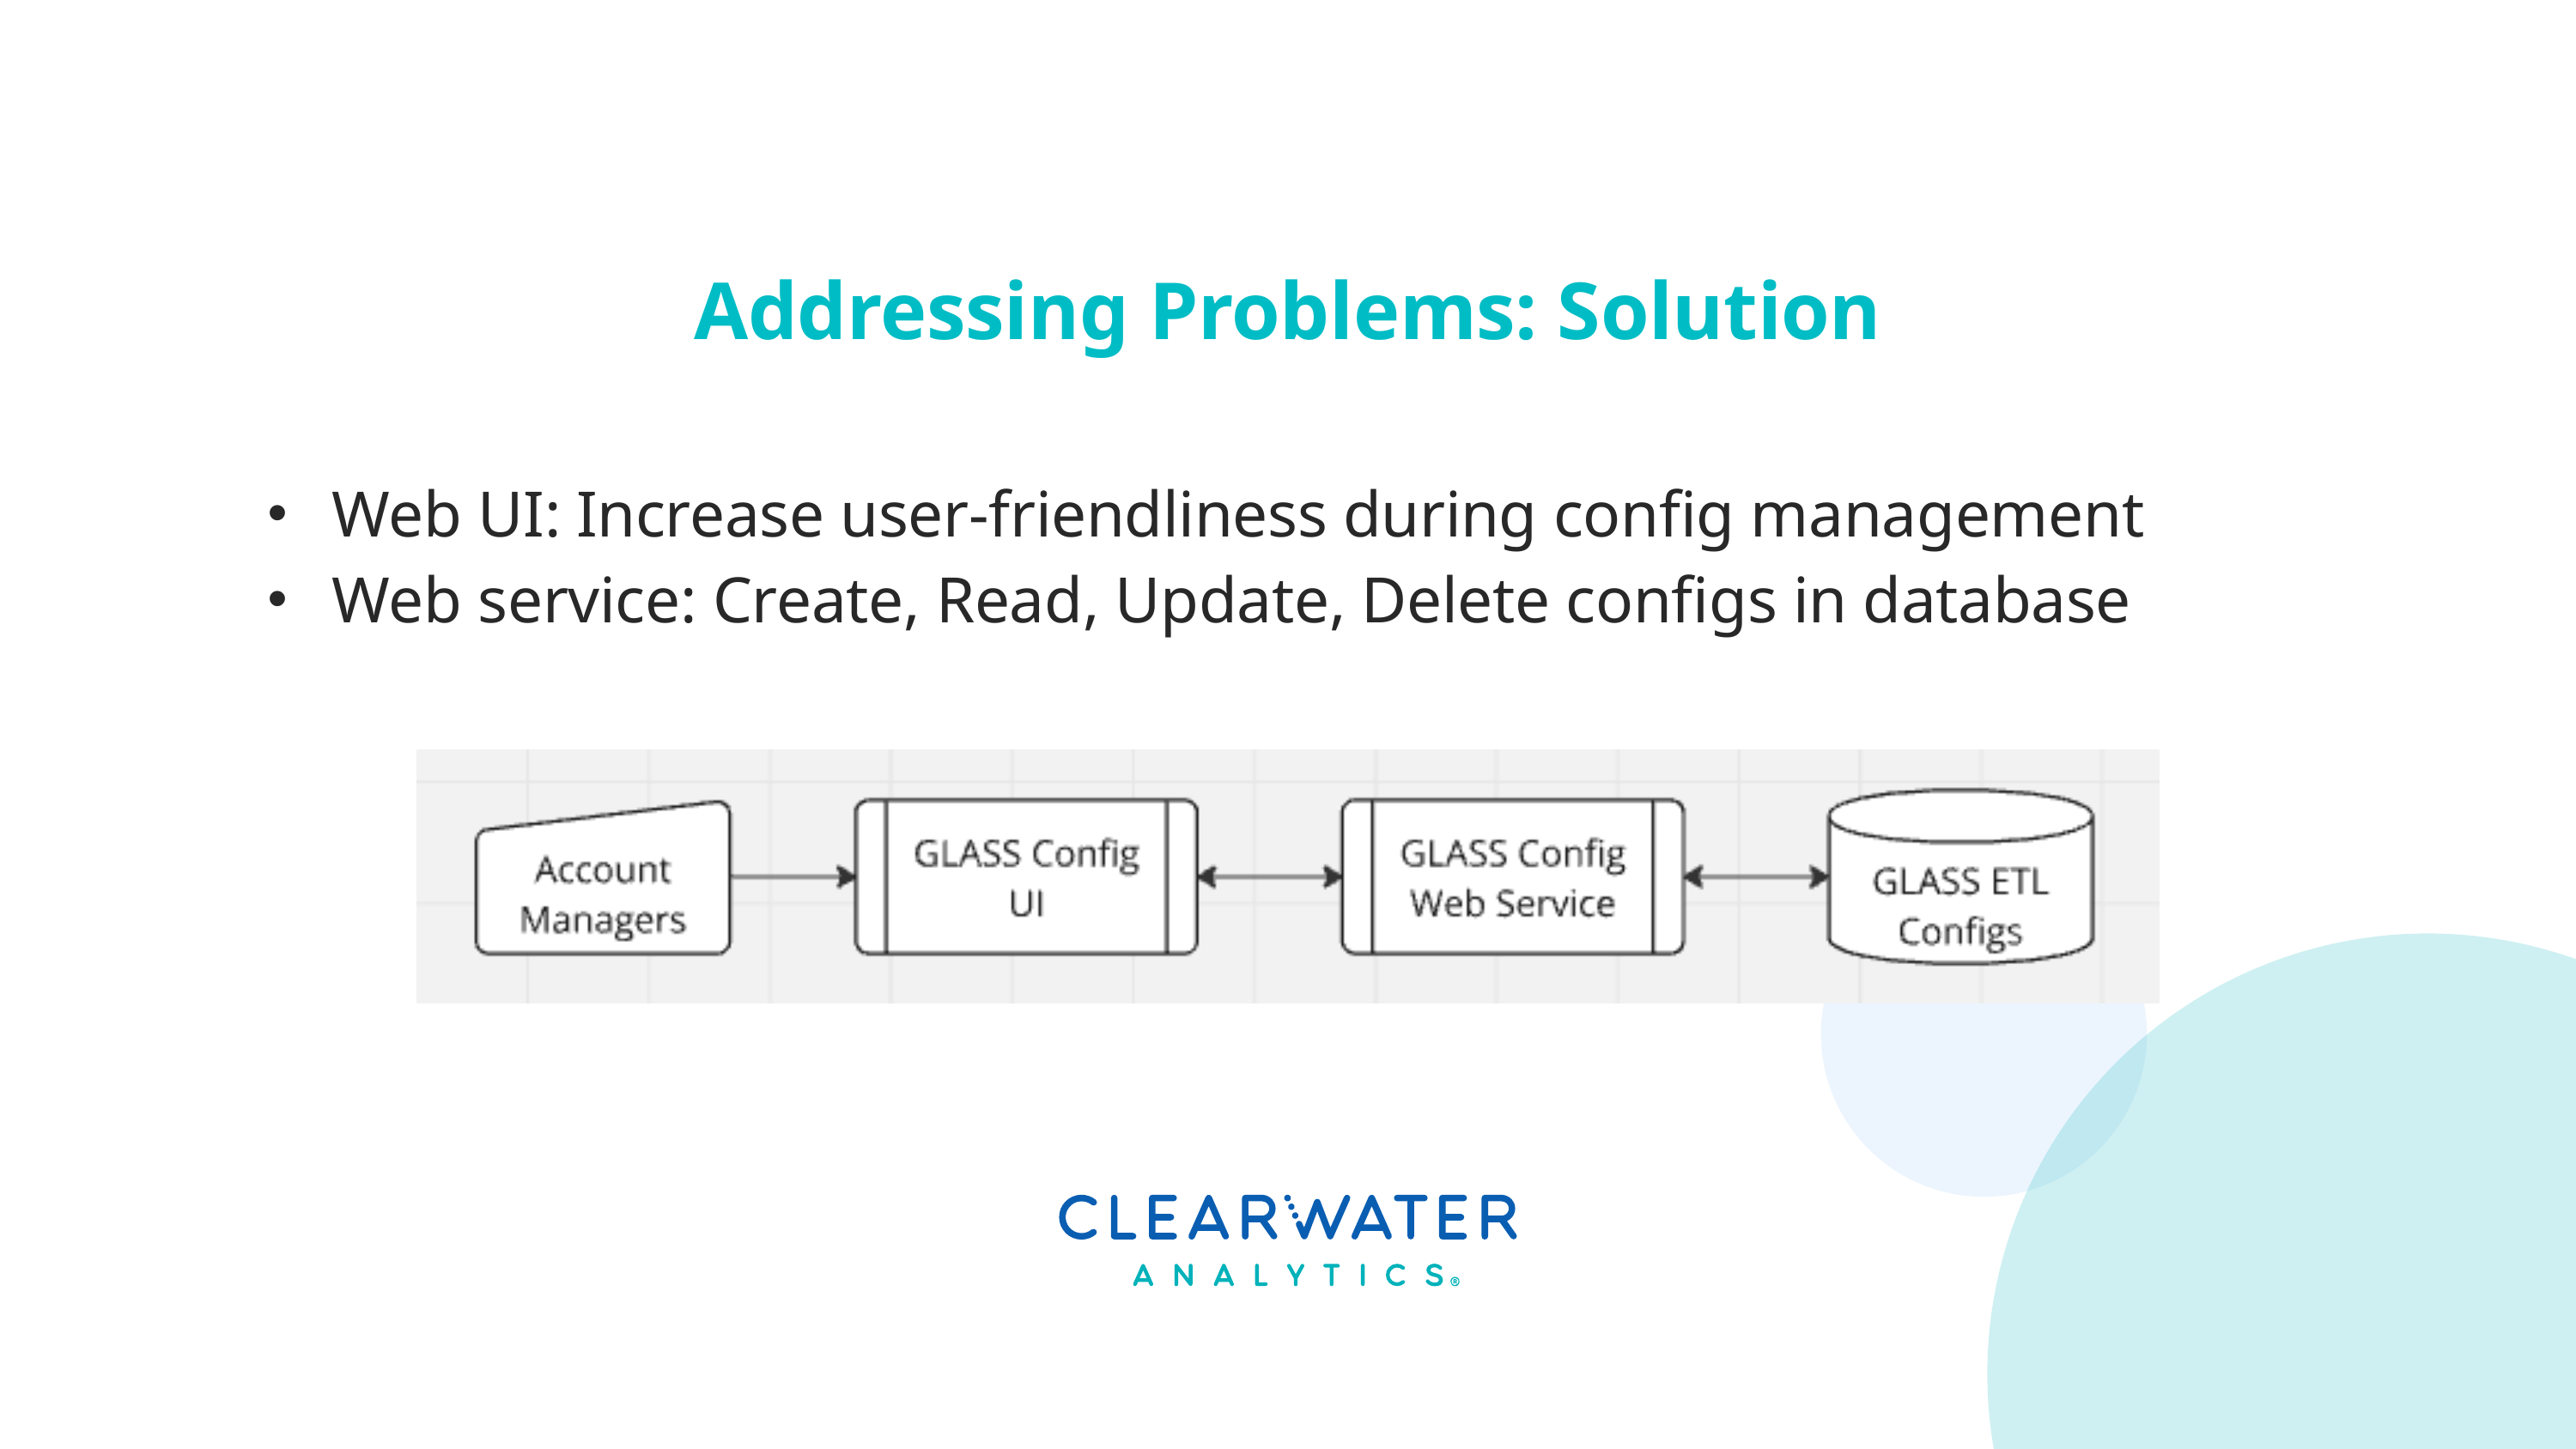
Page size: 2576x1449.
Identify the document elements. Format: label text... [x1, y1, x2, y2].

text_box Web UI: Increase user-friendliness during config management Web service: Create, Read, Update, Delete configs in database [254, 468, 2322, 981]
list Addressing Problems: Solution [254, 228, 2322, 387]
picture [416, 749, 2160, 1003]
